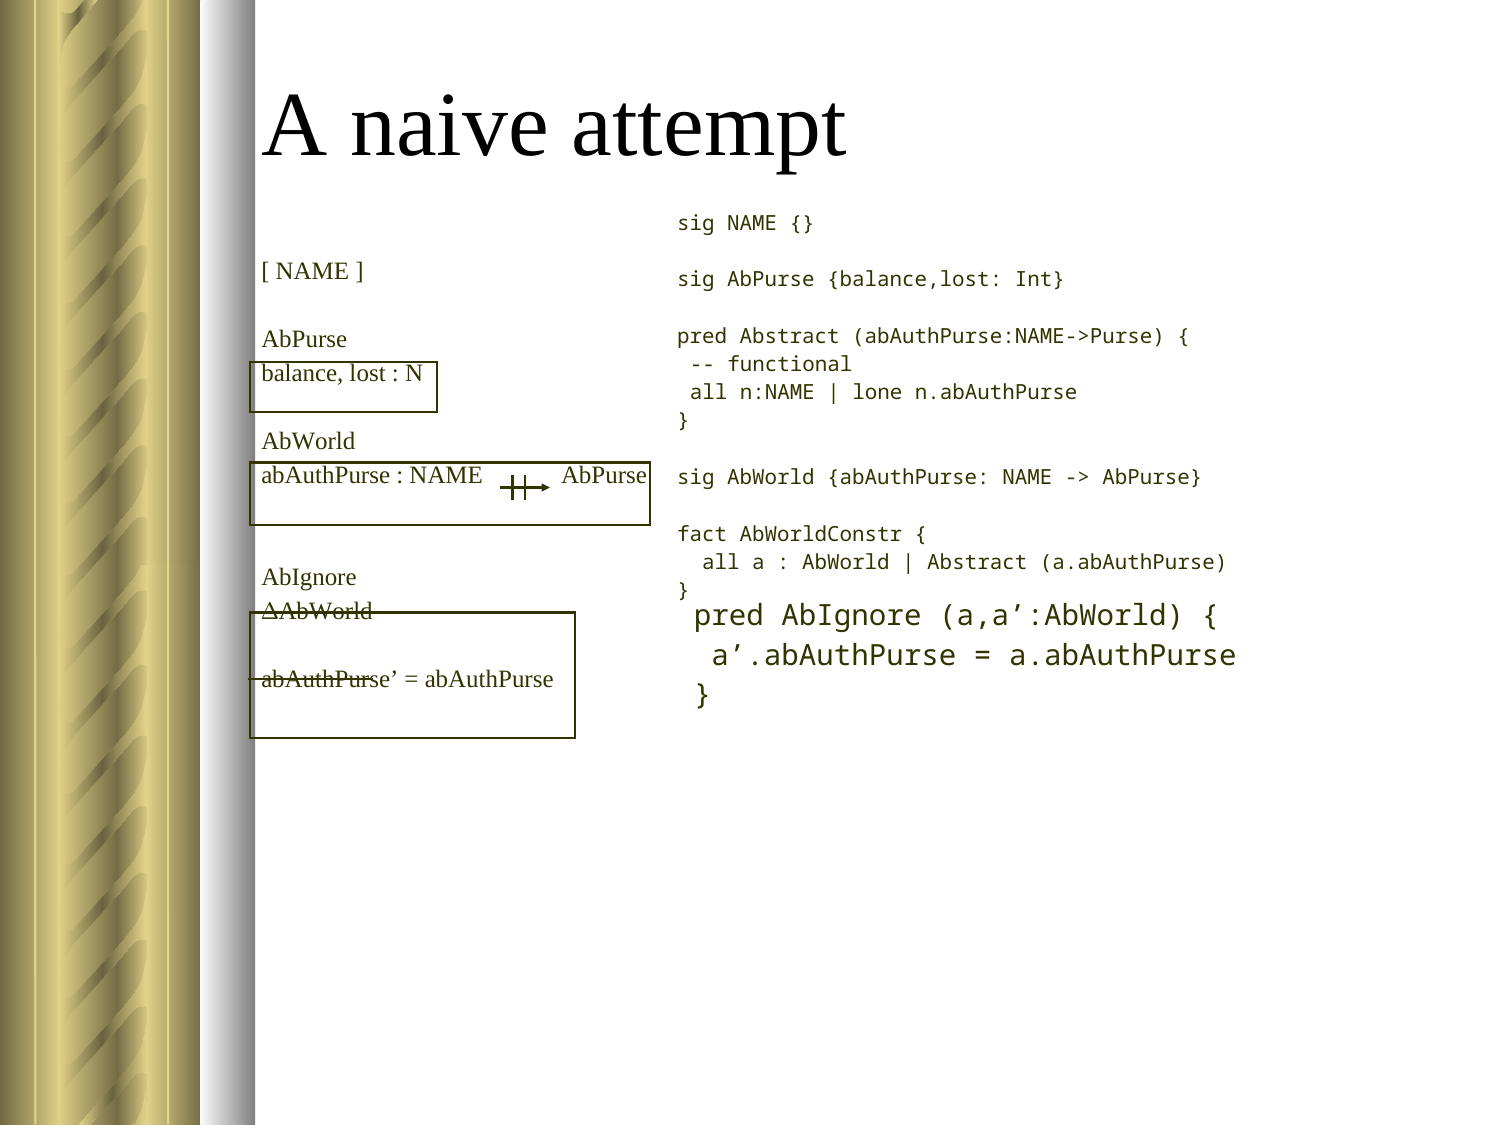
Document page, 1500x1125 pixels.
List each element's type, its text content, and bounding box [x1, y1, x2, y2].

list [ NAME ] AbPurse balance, lost : N AbWorld abAuthPurse : NAME AbPurse AbIgnore AbWorld abAuthPurse’ = abAuthPurse [246, 249, 676, 1024]
title A naive attempt [246, 37, 1476, 225]
text_box sig NAME {} sig AbPurse {balance,lost: Int} pred Abstract (abAuthPurse:NAME->Purse) { -- functional all n:NAME | lone n.abAuthPurse } sig AbWorld {abAuthPurse: NAME -> AbPurse} fact AbWorldConstr { all a : AbWorld | Abstract (a.abAuthPurse) } [662, 199, 1476, 782]
text_box pred AbIgnore (a,a’:AbWorld) { a’.abAuthPurse = a.abAuthPurse } [679, 586, 1300, 722]
